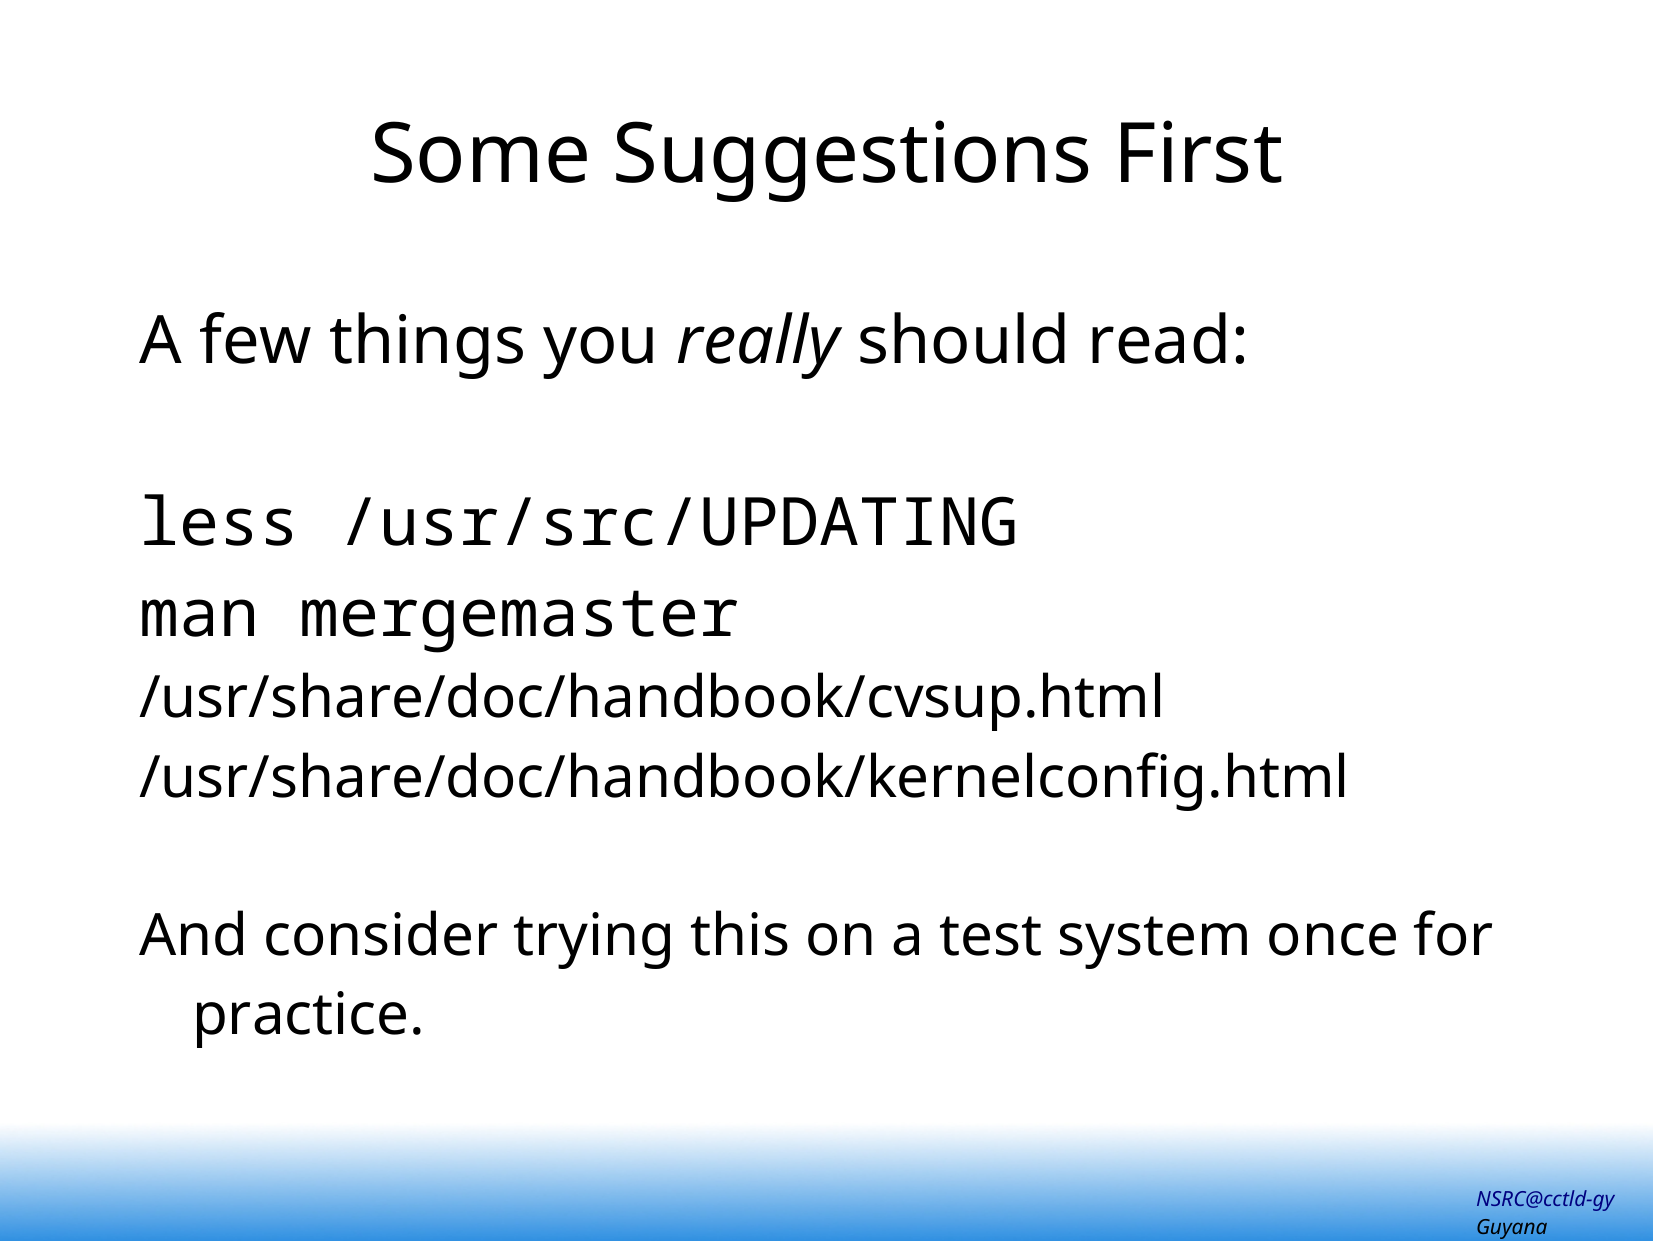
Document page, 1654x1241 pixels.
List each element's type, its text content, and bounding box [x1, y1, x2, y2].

title Some Suggestions First [121, 46, 1534, 254]
list A few things you really should read: less /usr/src/UPDATING man mergemaster /usr/share/doc/handbook/cvsup.html /usr/share/doc/handbook/kernelconfig.html And consider trying this on a test system once for practice. [121, 292, 1561, 1103]
picture [0, 1122, 1653, 1241]
